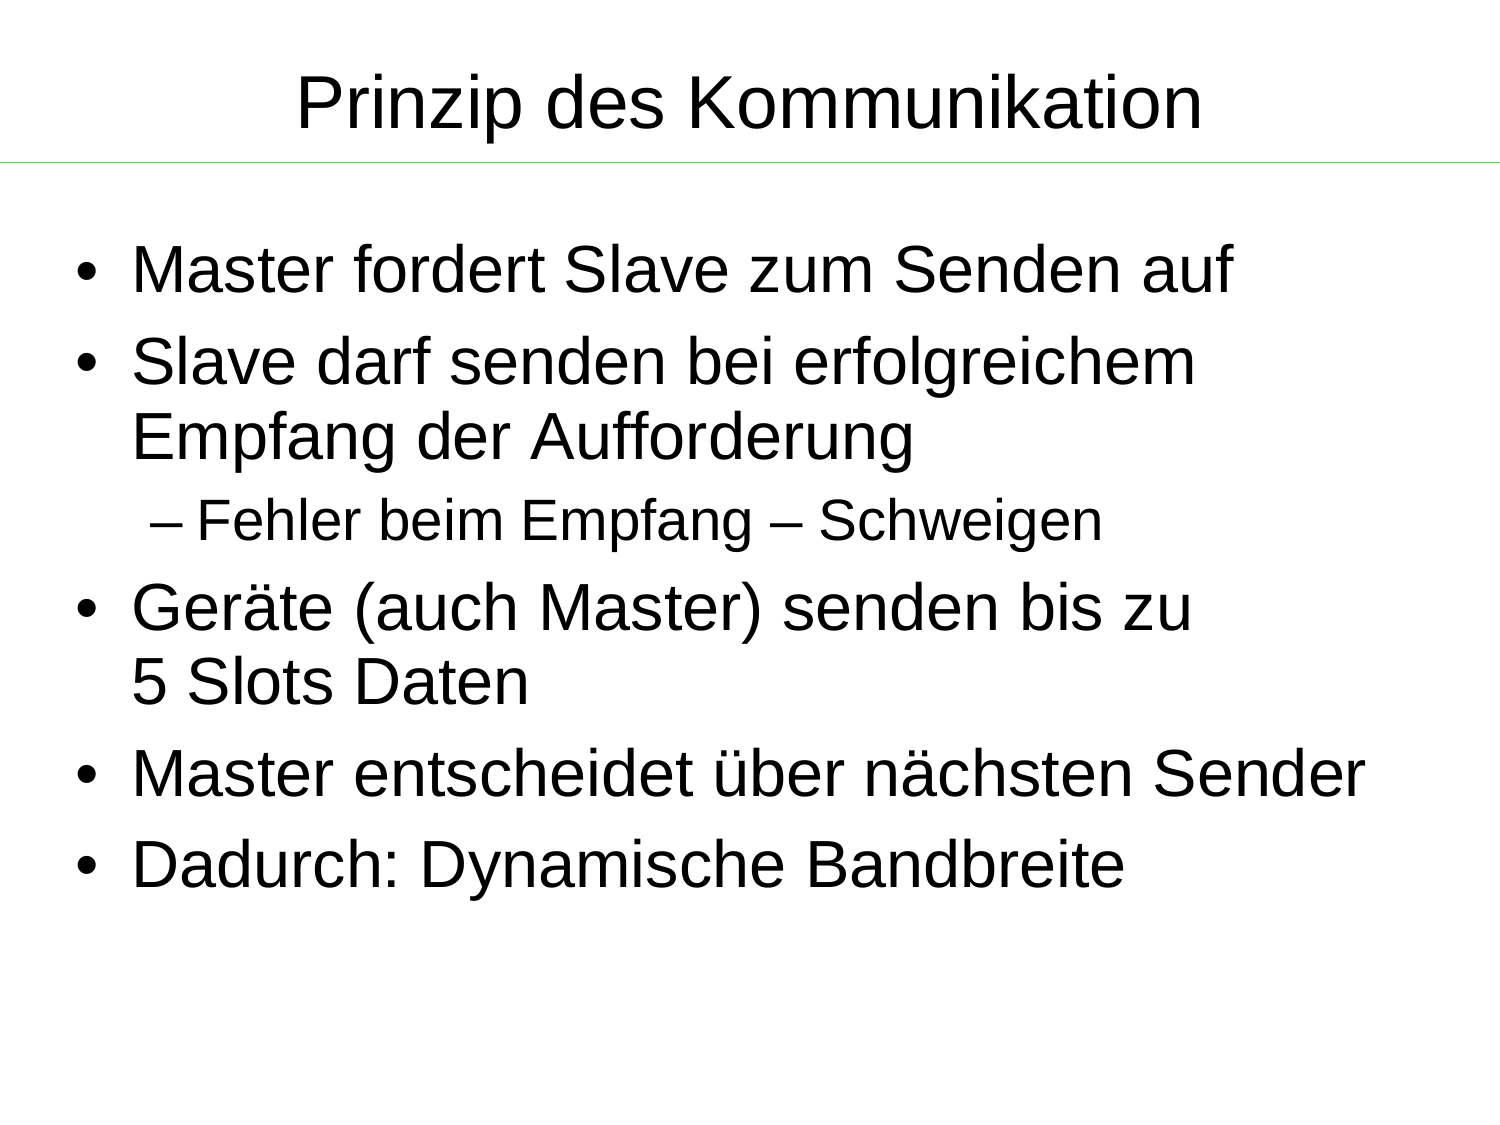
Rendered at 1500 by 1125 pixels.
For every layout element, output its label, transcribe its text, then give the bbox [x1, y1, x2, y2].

list Master fordert Slave zum Senden auf Slave darf senden bei erfolgreichem Empfang der Aufforderung Fehler beim Empfang – Schweigen Geräte (auch Master) senden bis zu 5 Slots Daten Master entscheidet über nächsten Sender Dadurch: Dynamische Bandbreite [75, 232, 1426, 1001]
title Prinzip des Kommunikation [75, 49, 1426, 156]
